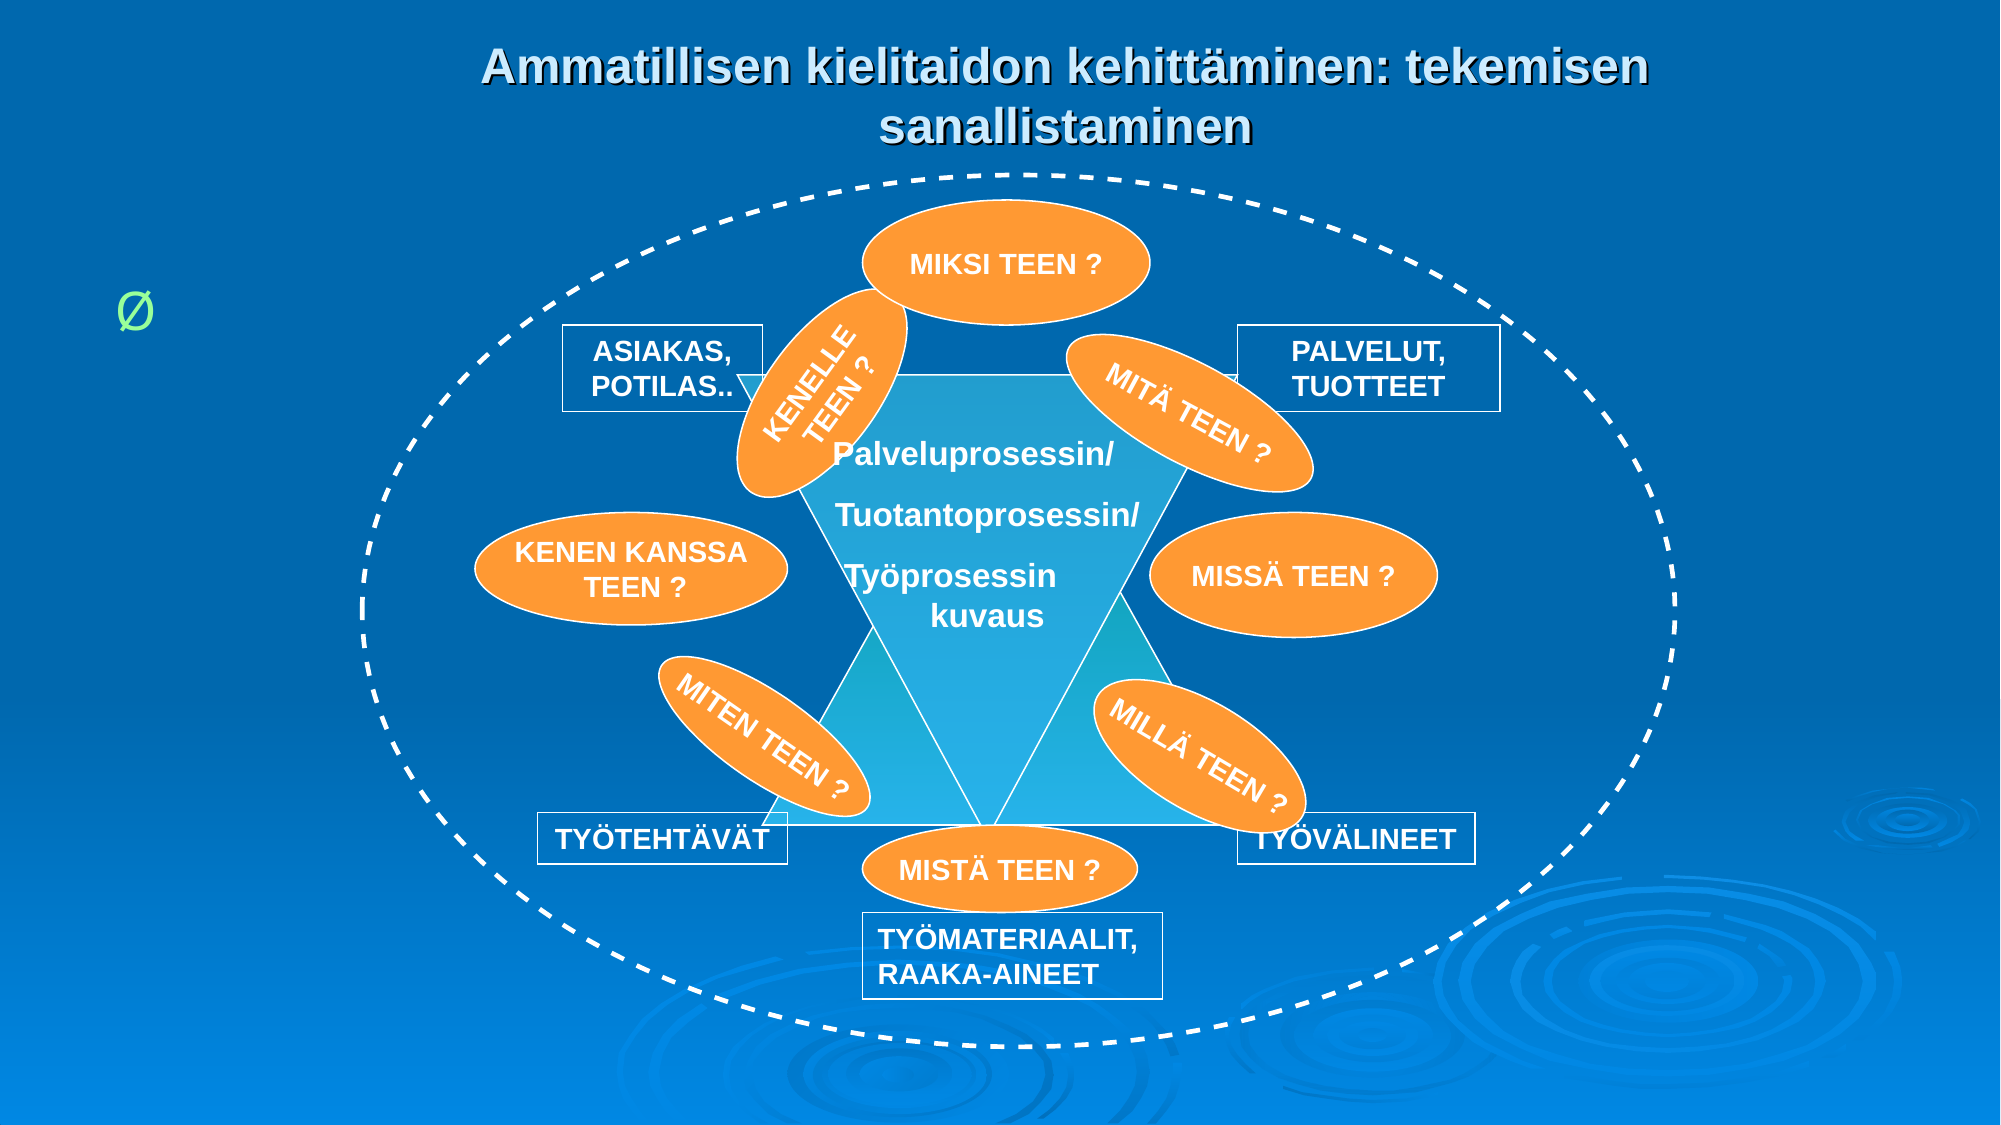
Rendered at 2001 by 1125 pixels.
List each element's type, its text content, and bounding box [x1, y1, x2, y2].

list [99, 262, 1900, 1005]
title Ammatillisen kielitaidon kehittäminen: tekemisen sanallistaminen [433, 0, 1699, 187]
text_box MIKSI TEEN ? [862, 199, 1150, 262]
